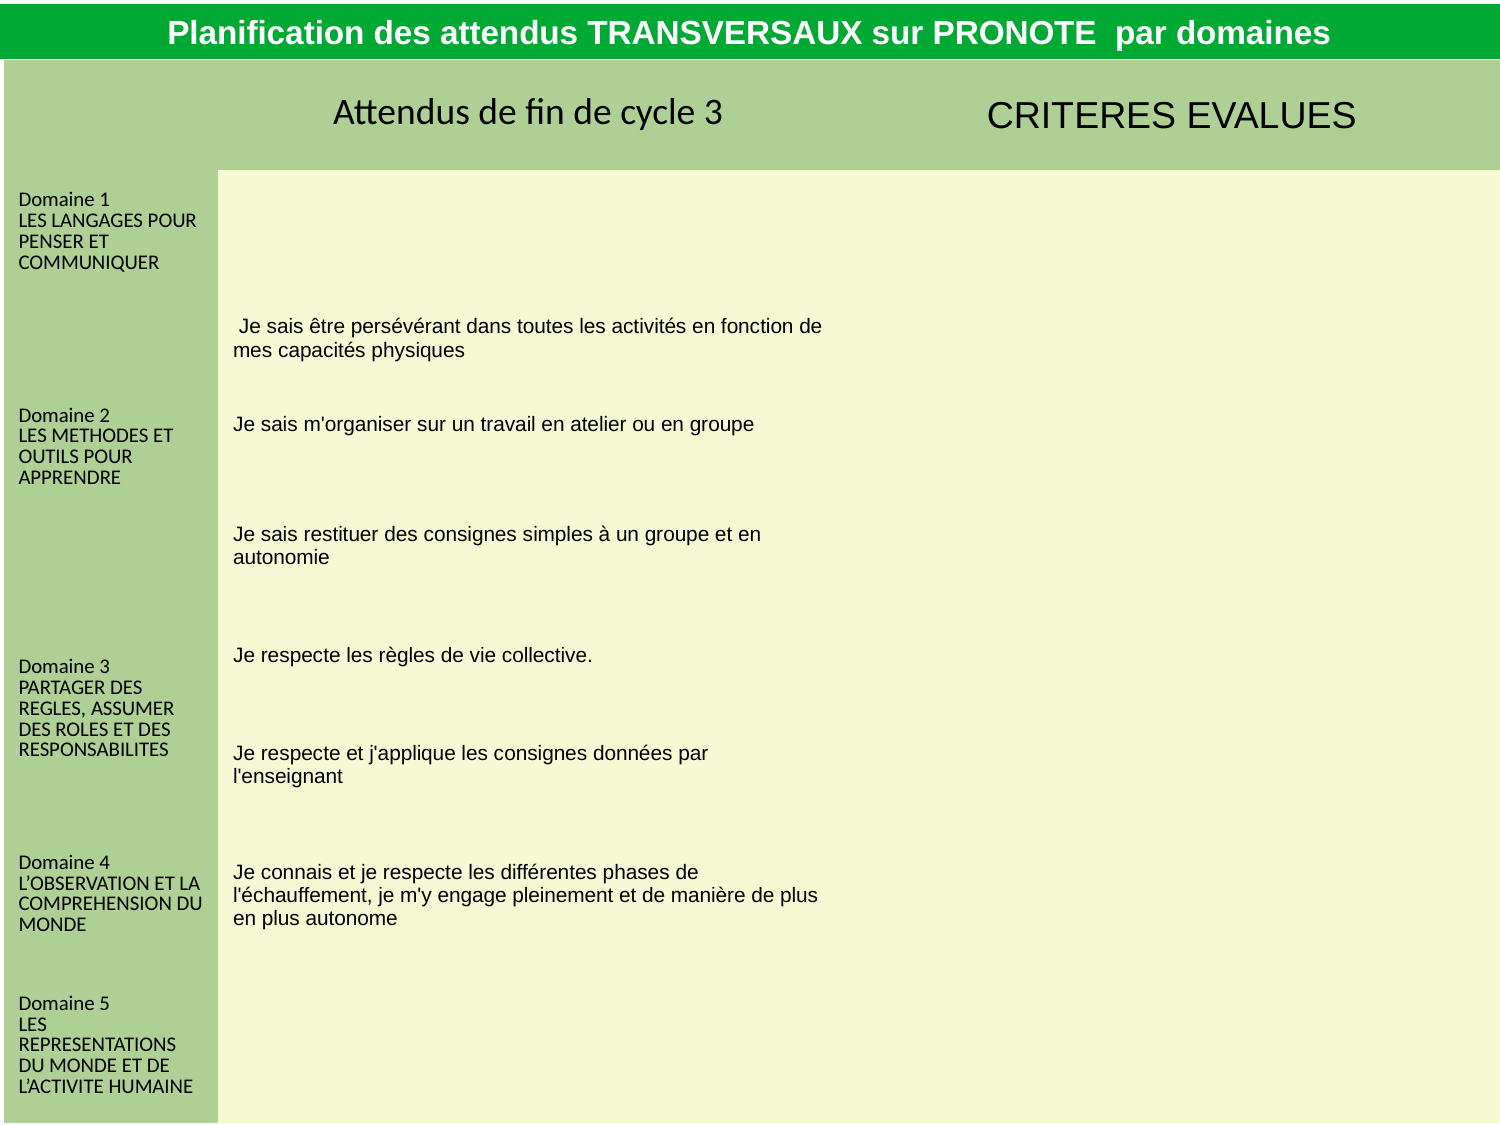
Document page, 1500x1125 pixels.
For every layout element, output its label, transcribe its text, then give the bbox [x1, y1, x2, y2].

table_cell [838, 601, 1500, 710]
text_box Planification des attendus TRANSVERSAUX sur PRONOTE par domaines [0, 4, 1500, 59]
table_header Attendus de fin de cycle 3 [218, 60, 838, 170]
table_cell [838, 381, 1500, 491]
table_cell Domaine 4 L’OBSERVATION ET LA COMPREHENSION DU MONDE [4, 820, 218, 971]
table_cell [838, 170, 1500, 295]
table_cell [838, 710, 1500, 820]
table_cell Domaine 5 LES REPRESENTATIONS DU MONDE ET DE L’ACTIVITE HUMAINE [4, 971, 218, 1123]
table_header CRITERES EVALUES [838, 60, 1500, 170]
table_cell [218, 170, 838, 295]
table_cell Domaine 2 LES METHODES ET OUTILS POUR APPRENDRE [4, 295, 218, 601]
table_cell Domaine 3 PARTAGER DES REGLES, ASSUMER DES ROLES ET DES RESPONSABILITES [4, 601, 218, 820]
table_cell [838, 820, 1500, 971]
table_cell [838, 295, 1500, 381]
table_cell [838, 971, 1500, 1123]
table_cell Je respecte les règles de vie collective. [218, 601, 838, 710]
table_cell Domaine 1 LES LANGAGES POUR PENSER ET COMMUNIQUER [4, 170, 218, 295]
table_cell [838, 491, 1500, 601]
table_cell Je sais être persévérant dans toutes les activités en fonction de mes capacités physiques [218, 295, 838, 381]
table_cell Je respecte et j'applique les consignes données par l'enseignant [218, 710, 838, 820]
table_cell Je sais m'organiser sur un travail en atelier ou en groupe [218, 381, 838, 491]
table_header [4, 60, 218, 170]
table_cell Je sais restituer des consignes simples à un groupe et en autonomie [218, 491, 838, 601]
table_cell Je connais et je respecte les différentes phases de l'échauffement, je m'y engage pleinement et de manière de plus en plus autonome [218, 820, 838, 971]
table_cell [218, 971, 838, 1123]
